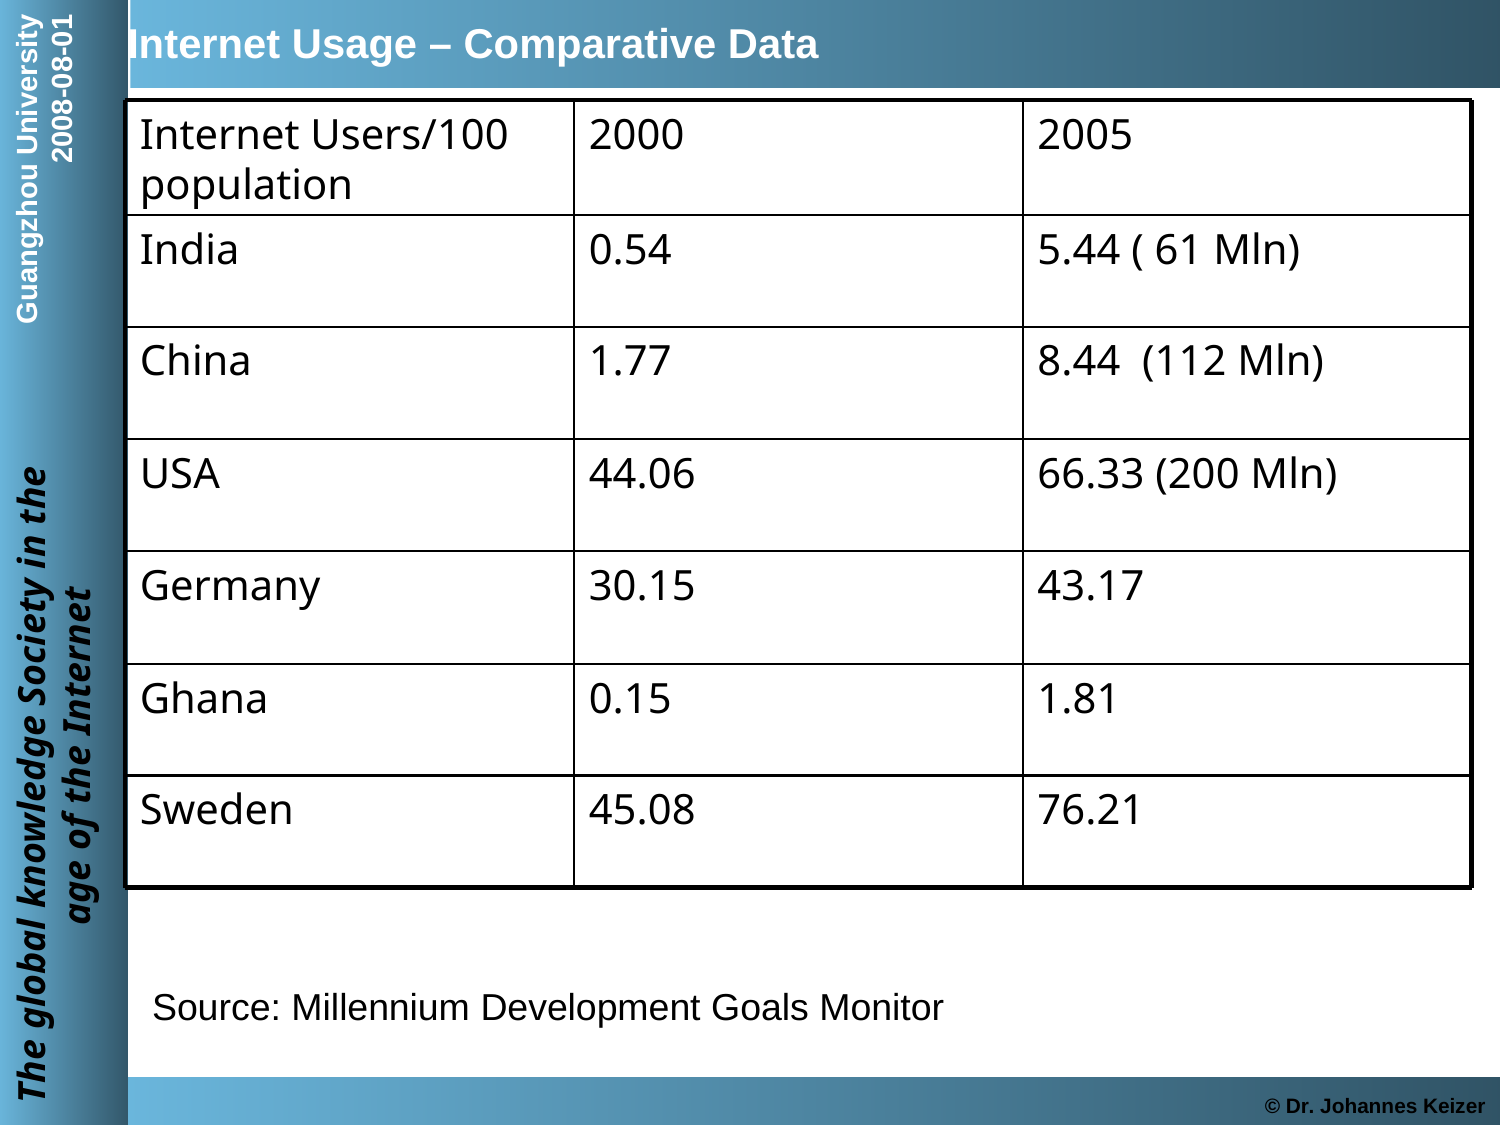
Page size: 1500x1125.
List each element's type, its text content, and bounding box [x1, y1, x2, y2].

text_box 2005 [1024, 102, 1469, 214]
text_box Source: Millennium Development Goals Monitor [137, 974, 1450, 1036]
text_box 45.08 [575, 777, 1022, 885]
text_box 76.21 [1024, 777, 1469, 885]
title Internet Usage – Comparative Data [112, 0, 1500, 88]
text_box India [127, 216, 573, 326]
text_box 30.15 [575, 552, 1022, 663]
text_box 1.81 [1024, 665, 1469, 774]
text_box 66.33 (200 Mln) [1024, 440, 1469, 550]
text_box 1.77 [575, 328, 1022, 438]
text_box 2000 [575, 102, 1022, 214]
text_box 43.17 [1024, 552, 1469, 663]
text_box Ghana [127, 665, 573, 774]
text_box 8.44 (112 Mln) [1024, 328, 1469, 438]
text_box 0.54 [575, 216, 1022, 326]
text_box Germany [127, 552, 573, 663]
text_box 0.15 [575, 665, 1022, 774]
text_box China [127, 328, 573, 438]
text_box USA [127, 440, 573, 550]
text_box Sweden [127, 777, 573, 885]
text_box 5.44 ( 61 Mln) [1024, 216, 1469, 326]
text_box 44.06 [575, 440, 1022, 550]
text_box Internet Users/100 population [127, 102, 573, 214]
